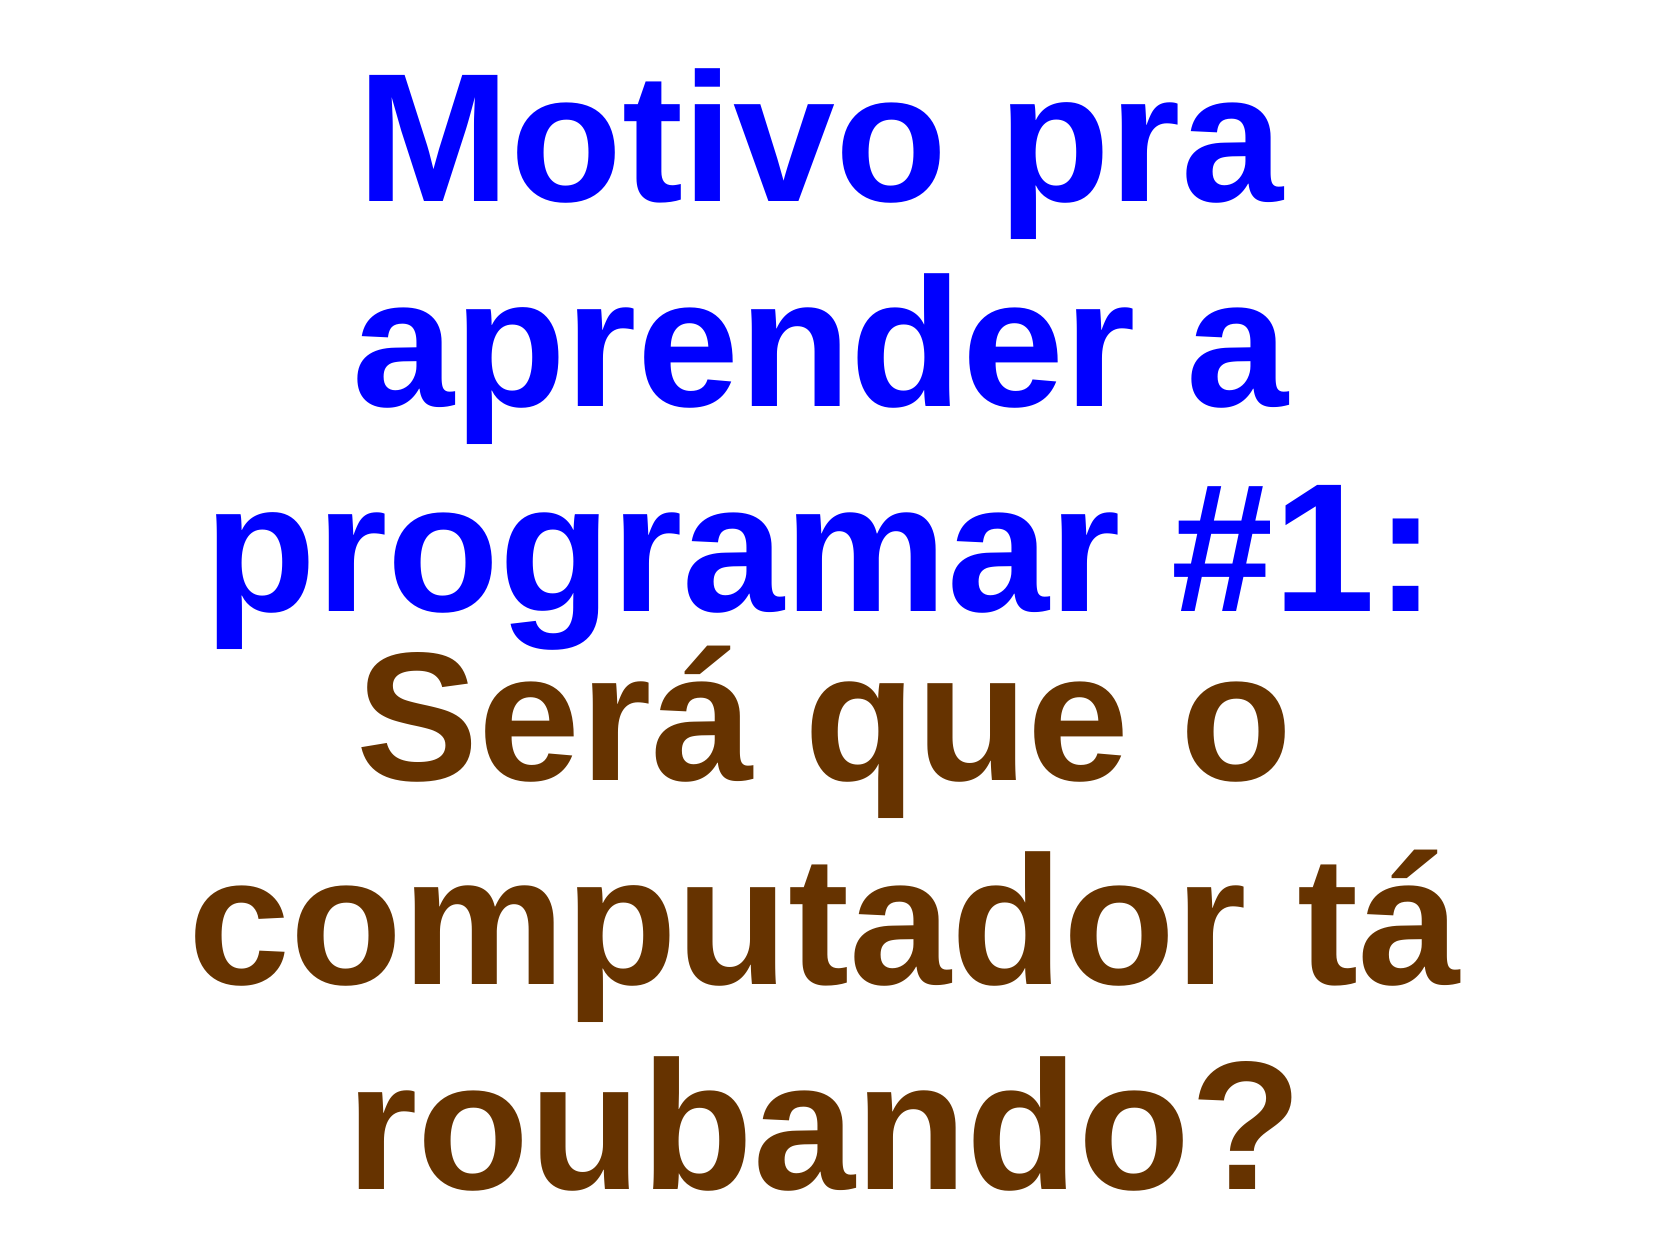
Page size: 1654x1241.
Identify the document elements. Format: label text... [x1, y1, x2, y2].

text_box Motivo pra aprender a programar #1: [0, 35, 1642, 650]
text_box Será que o computador tá roubando? [173, 614, 1477, 1229]
